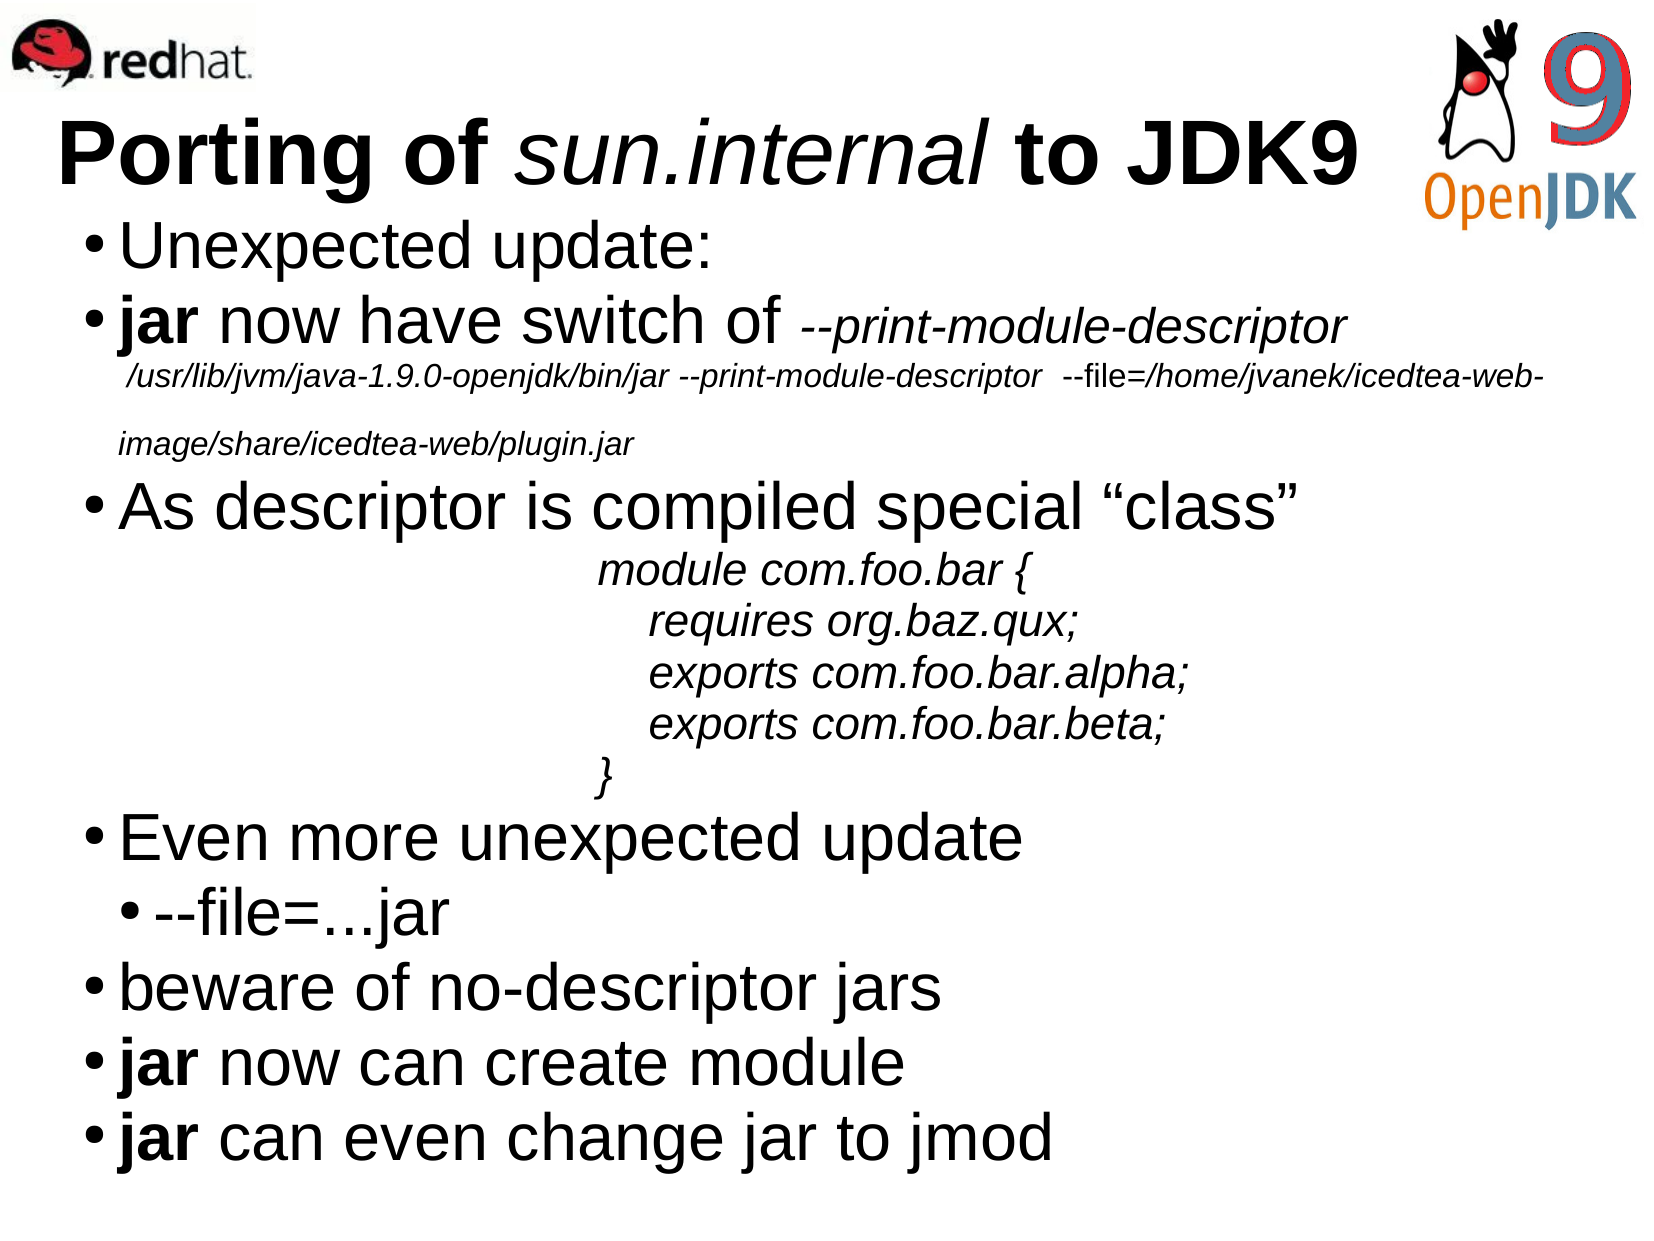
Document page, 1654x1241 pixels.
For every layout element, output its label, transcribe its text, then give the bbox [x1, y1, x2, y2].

picture [0, 3, 256, 92]
subtitle Unexpected update: jar now have switch of --print-module-descriptor /usr/lib/jvm/java-1.9.0-openjdk/bin/jar --print-module-descriptor --file=/home/jvanek/icedtea-web-image/share/icedtea-web/plugin.jar As descriptor is compiled special “class” module com.foo.bar { requires org.baz.qux; exports com.foo.bar.alpha; exports com.foo.bar.beta; } Even more unexpected update --file=...jar beware of no-descriptor jars jar now can create module jar can even change jar to jmod [82, 207, 1571, 1175]
picture [1410, 4, 1651, 245]
title Porting of sun.internal to JDK9 [0, 49, 1410, 257]
